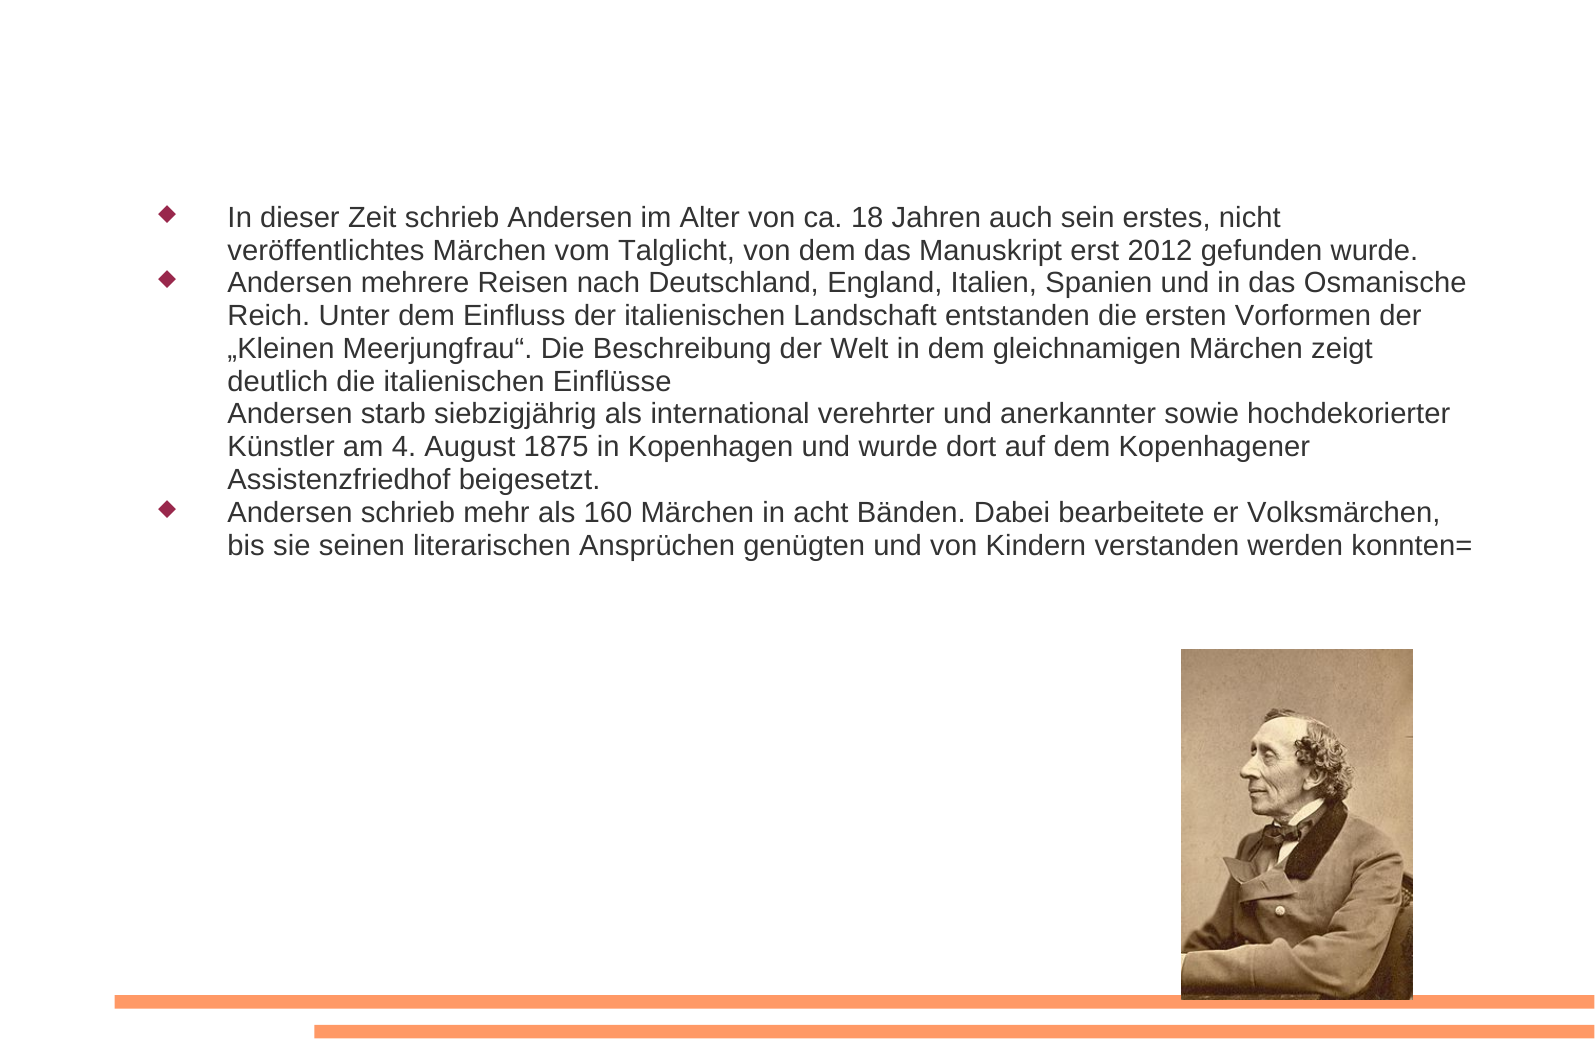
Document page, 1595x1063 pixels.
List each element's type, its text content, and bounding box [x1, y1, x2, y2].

picture [1181, 649, 1413, 1000]
list In dieser Zeit schrieb Andersen im Alter von ca. 18 Jahren auch sein erstes, nicht veröffentlichtes Märchen vom Talglicht, von dem das Manuskript erst 2012 gefunden wurde. Andersen mehrere Reisen nach Deutschland, England, Italien, Spanien und in das Osmanische Reich. Unter dem Einfluss der italienischen Landschaft entstanden die ersten Vorformen der „Kleinen Meerjungfrau“. Die Beschreibung der Welt in dem gleichnamigen Märchen zeigt deutlich die italienischen Einflüsse Andersen starb siebzigjährig als international verehrter und anerkannter sowie hochdekorierter Künstler am 4. August 1875 in Kopenhagen und wurde dort auf dem Kopenhagener Assistenzfriedhof beigesetzt. Andersen schrieb mehr als 160 Märchen in acht Bänden. Dabei bearbeitete er Volksmärchen, bis sie seinen literarischen Ansprüchen genügten und von Kindern verstanden werden konnten= [144, 200, 1477, 871]
